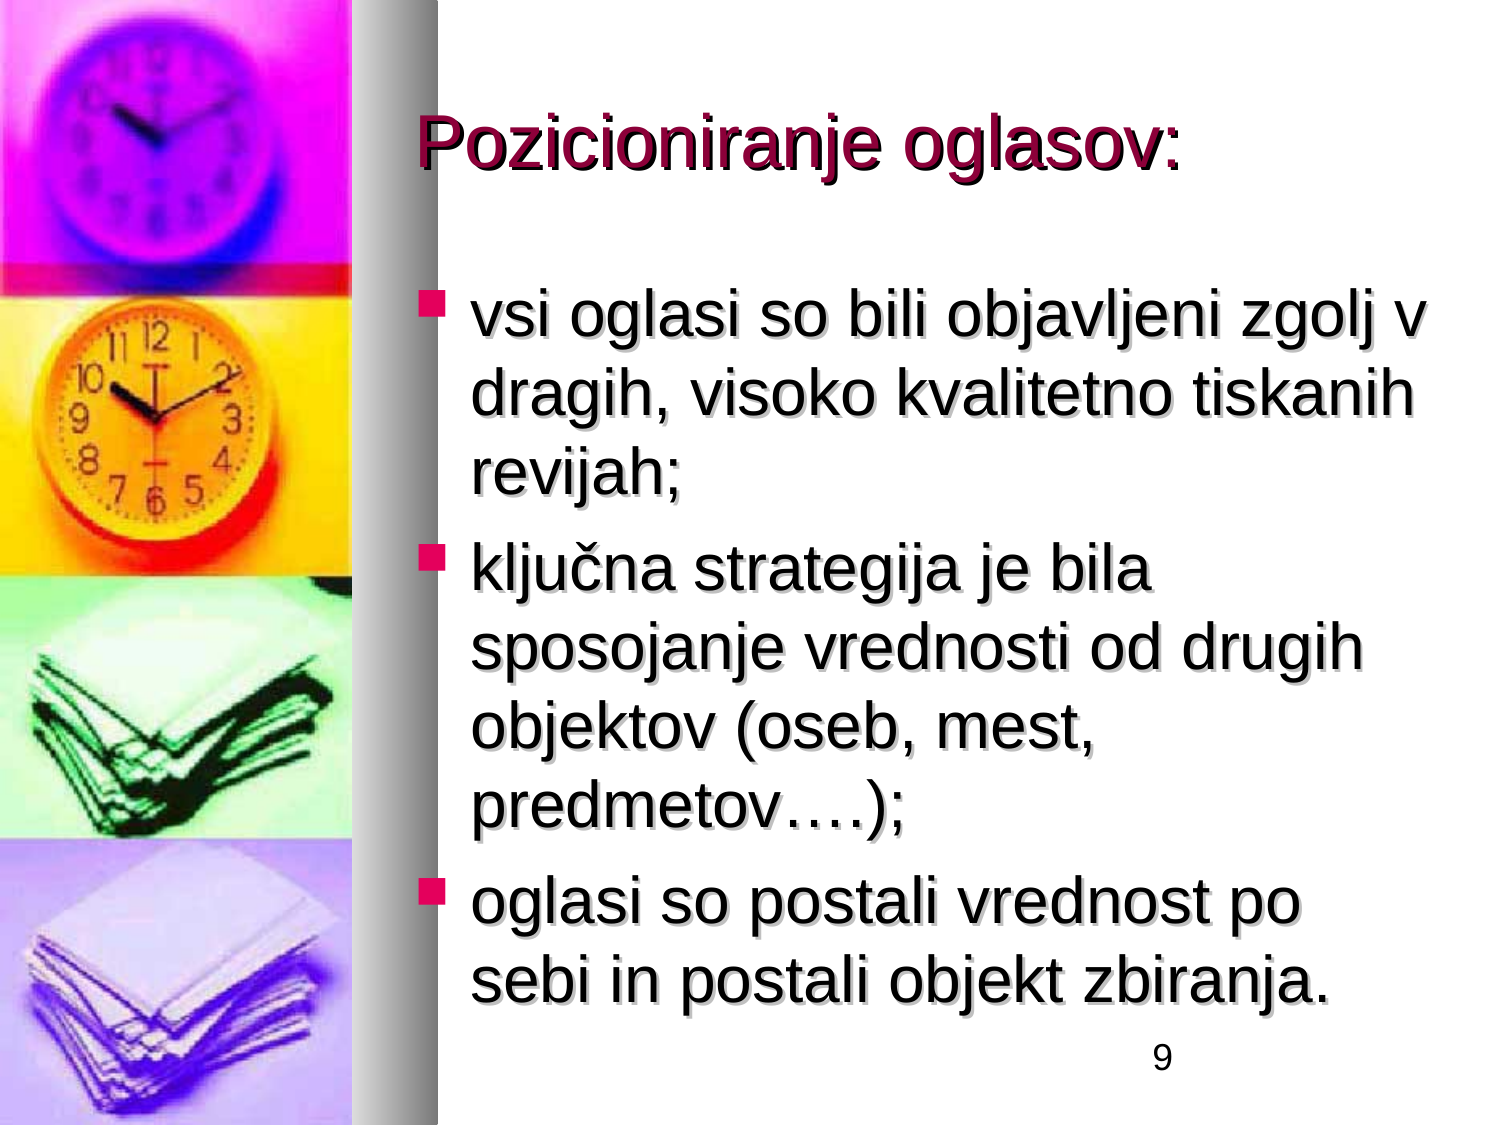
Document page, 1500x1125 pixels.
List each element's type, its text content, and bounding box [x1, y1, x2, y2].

picture [0, 0, 352, 1125]
title Pozicioniranje oglasov: [399, 37, 1450, 238]
list vsi oglasi so bili objavljeni zgolj v dragih, visoko kvalitetno tiskanih revijah; ključna strategija je bila sposojanje vrednosti od drugih objektov (oseb, mest, predmetov….); oglasi so postali vrednost po sebi in postali objekt zbiranja. [399, 262, 1450, 1031]
